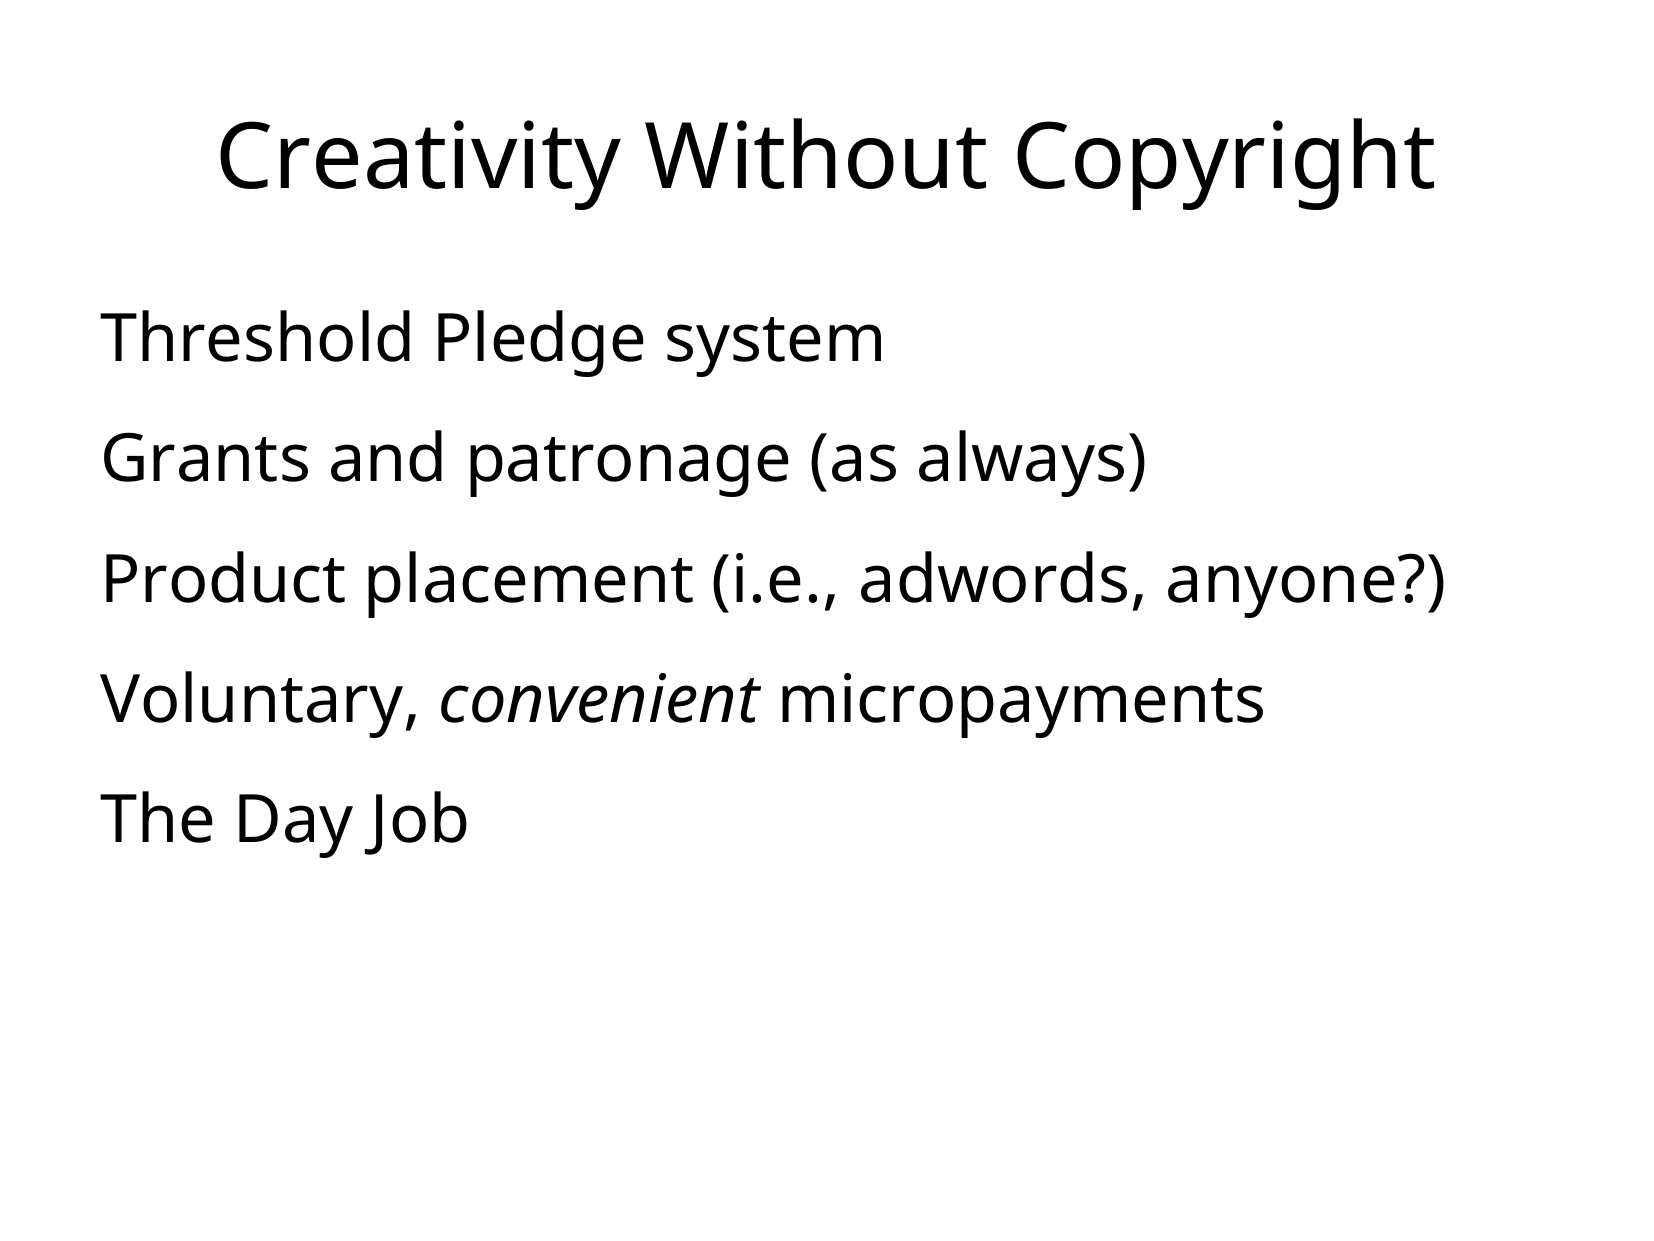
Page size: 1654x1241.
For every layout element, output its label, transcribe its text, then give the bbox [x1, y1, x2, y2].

list Threshold Pledge system Grants and patronage (as always) Product placement (i.e., adwords, anyone?) Voluntary, convenient micropayments The Day Job [82, 290, 1571, 1109]
title Creativity Without Copyright [82, 49, 1571, 257]
